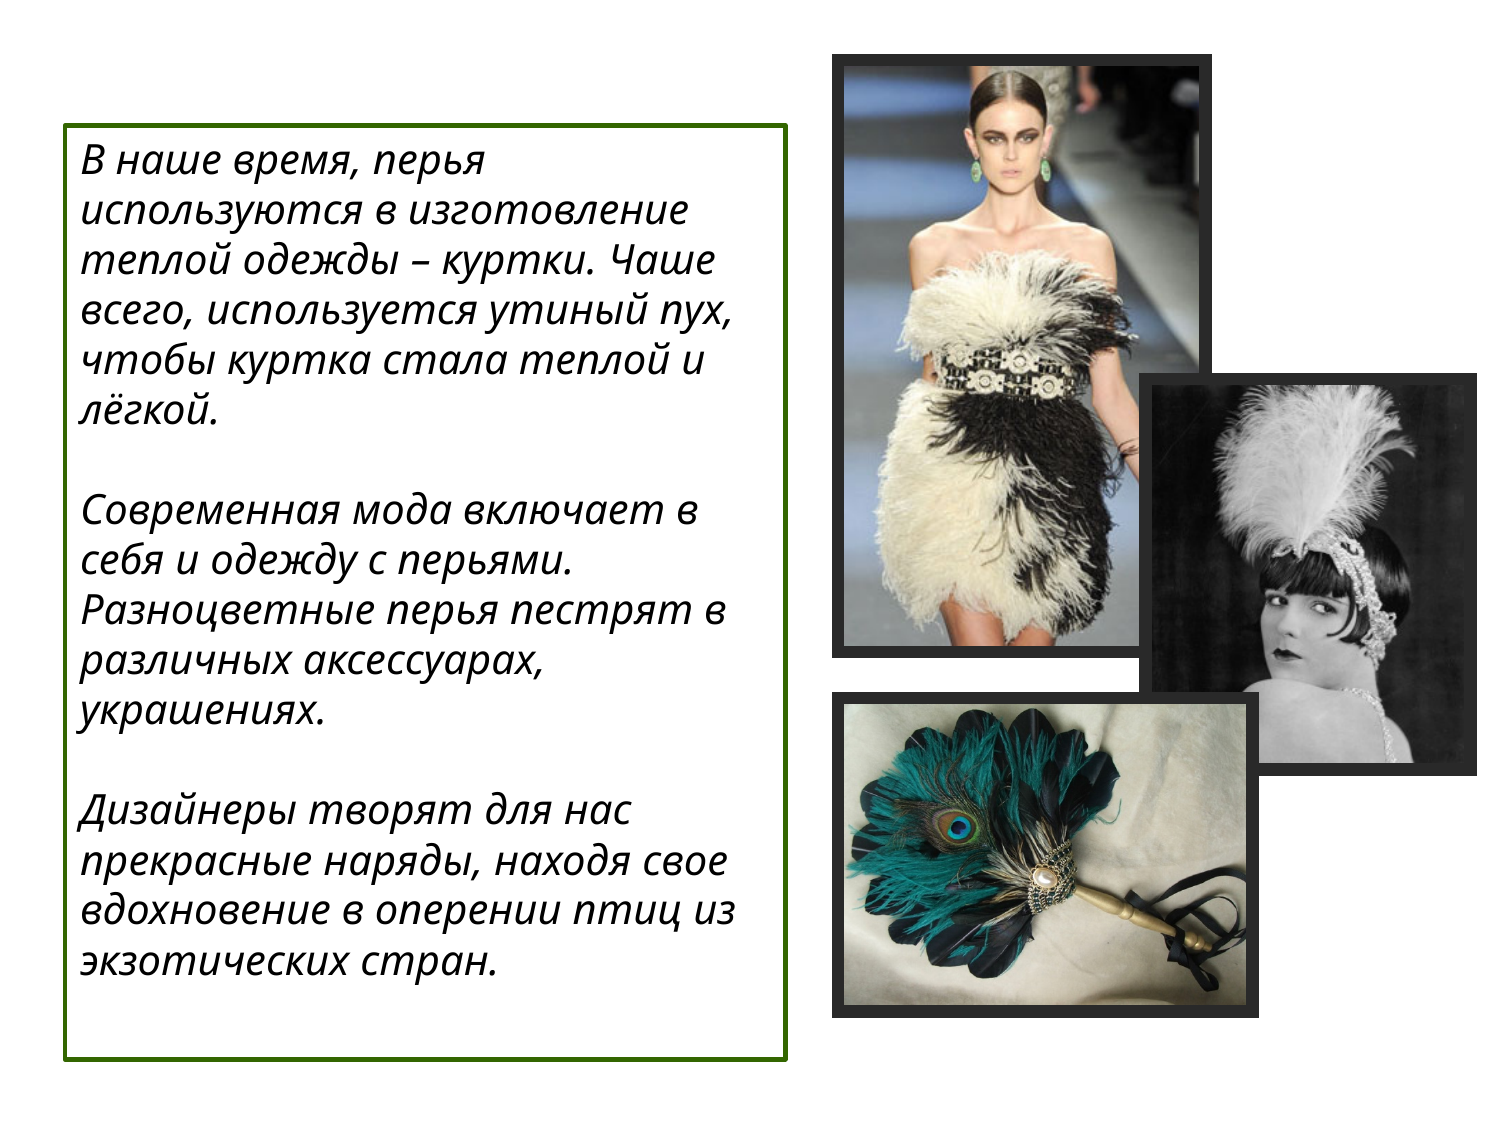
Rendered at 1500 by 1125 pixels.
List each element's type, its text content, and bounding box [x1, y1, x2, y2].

picture [1151, 385, 1465, 764]
text_box В наше время, перья используются в изготовление теплой одежды – куртки. Чаше всего, используется утиный пух, чтобы куртка стала теплой и лёгкой. Современная мода включает в себя и одежду с перьями. Разноцветные перья пестрят в различных аксессуарах, украшениях. Дизайнеры творят для нас прекрасные наряды, находя свое вдохновение в оперении птиц из экзотических стран. [64, 125, 786, 1060]
picture [844, 704, 1247, 1006]
picture [844, 66, 1200, 646]
